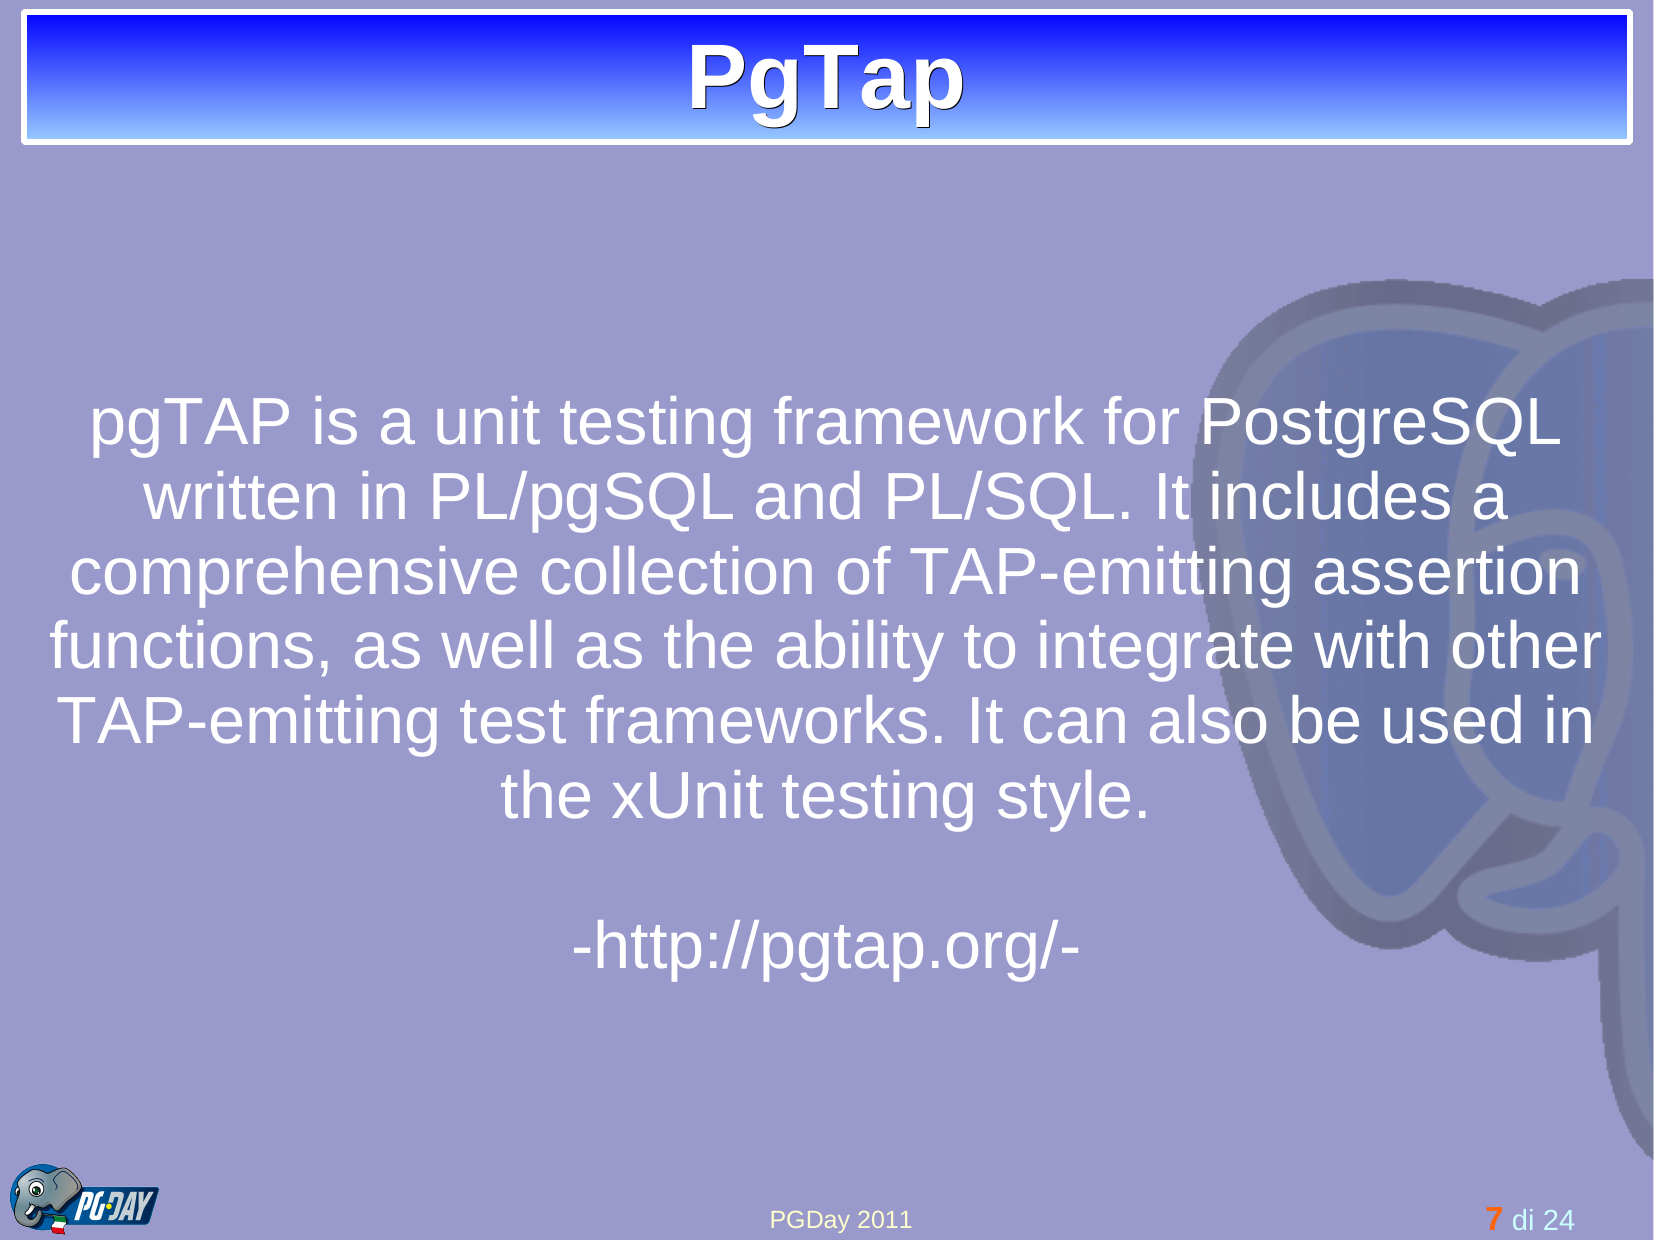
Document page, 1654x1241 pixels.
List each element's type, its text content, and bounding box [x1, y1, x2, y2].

picture [9, 1163, 160, 1236]
picture [1191, 279, 1654, 1182]
subtitle pgTAP is a unit testing framework for PostgreSQL written in PL/pgSQL and PL/SQL. It includes a comprehensive collection of TAP-emitting assertion functions, as well as the ability to integrate with other TAP-emitting test frameworks. It can also be used in the xUnit testing style. -http://pgtap.org/- [29, 215, 1625, 1152]
title PgTap [23, 11, 1630, 142]
